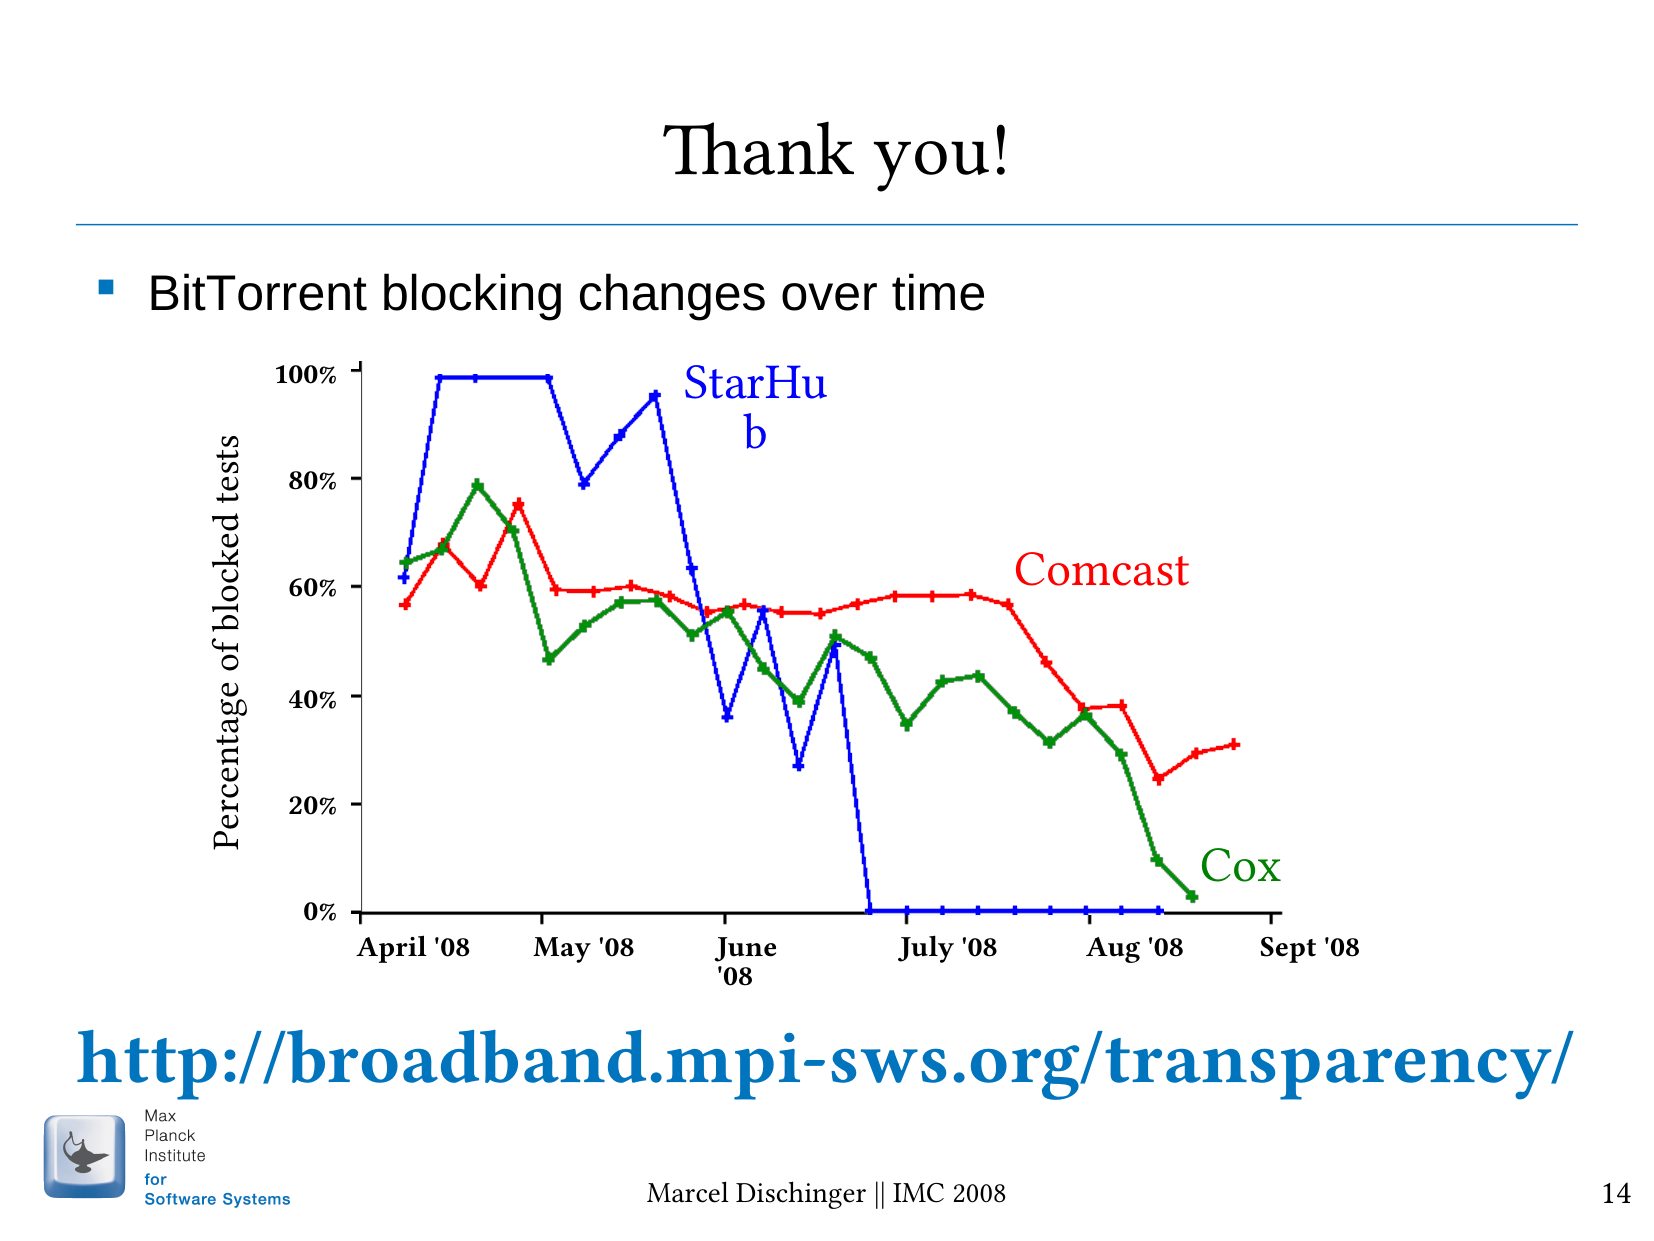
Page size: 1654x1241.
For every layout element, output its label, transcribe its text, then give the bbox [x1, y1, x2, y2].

text_box Percentage of blocked tests [201, 404, 260, 881]
text_box 60% [260, 565, 352, 614]
text_box 40% [260, 677, 352, 726]
text_box 80% [260, 459, 352, 508]
picture [751, 428, 761, 447]
text_box April '08 [341, 925, 487, 974]
text_box Weeks [732, 981, 902, 988]
text_box June '08 [702, 925, 833, 974]
list http://broadband.mpi-sws.org/transparency/ [76, 988, 1578, 1101]
text_box 20% [260, 783, 352, 833]
text_box May '08 [519, 925, 650, 974]
text_box 0% [256, 890, 352, 939]
text_box 100% [256, 357, 352, 402]
text_box July '08 [885, 925, 1016, 974]
picture [351, 361, 1284, 926]
text_box StarHub [657, 357, 855, 424]
title Thank you! [54, 44, 1621, 259]
list [76, 244, 1578, 357]
text_box Aug '08 [1071, 925, 1223, 974]
text_box Sept '08 [1245, 925, 1376, 974]
list BitTorrent blocking changes over time [77, 248, 1579, 314]
text_box Cox [1182, 834, 1300, 907]
